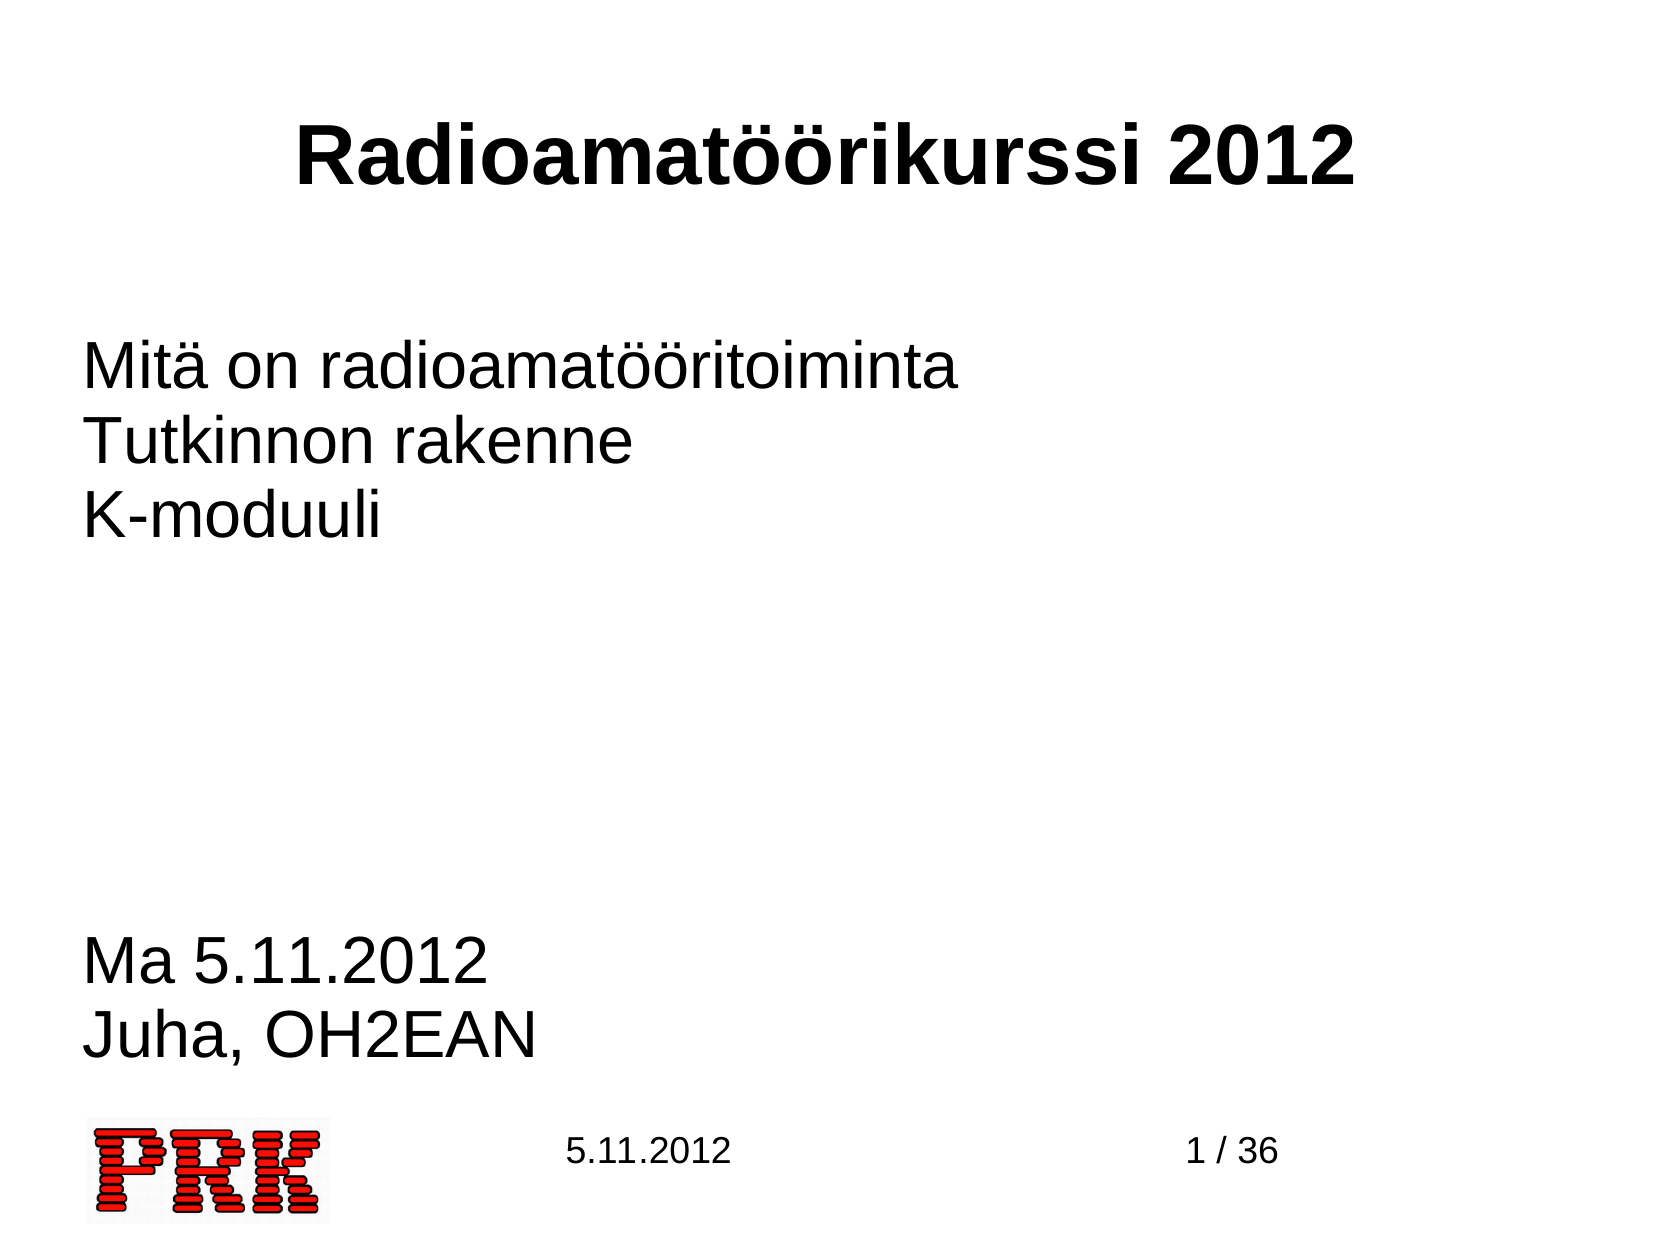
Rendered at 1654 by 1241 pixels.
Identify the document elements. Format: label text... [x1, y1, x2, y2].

picture [87, 1117, 330, 1224]
text_box Radioamatöörikurssi 2012 [82, 49, 1571, 257]
text_box Mitä on radioamatööritoiminta Tutkinnon rakenne K-moduuli Ma 5.11.2012 Juha, OH2EAN [82, 290, 1571, 1109]
